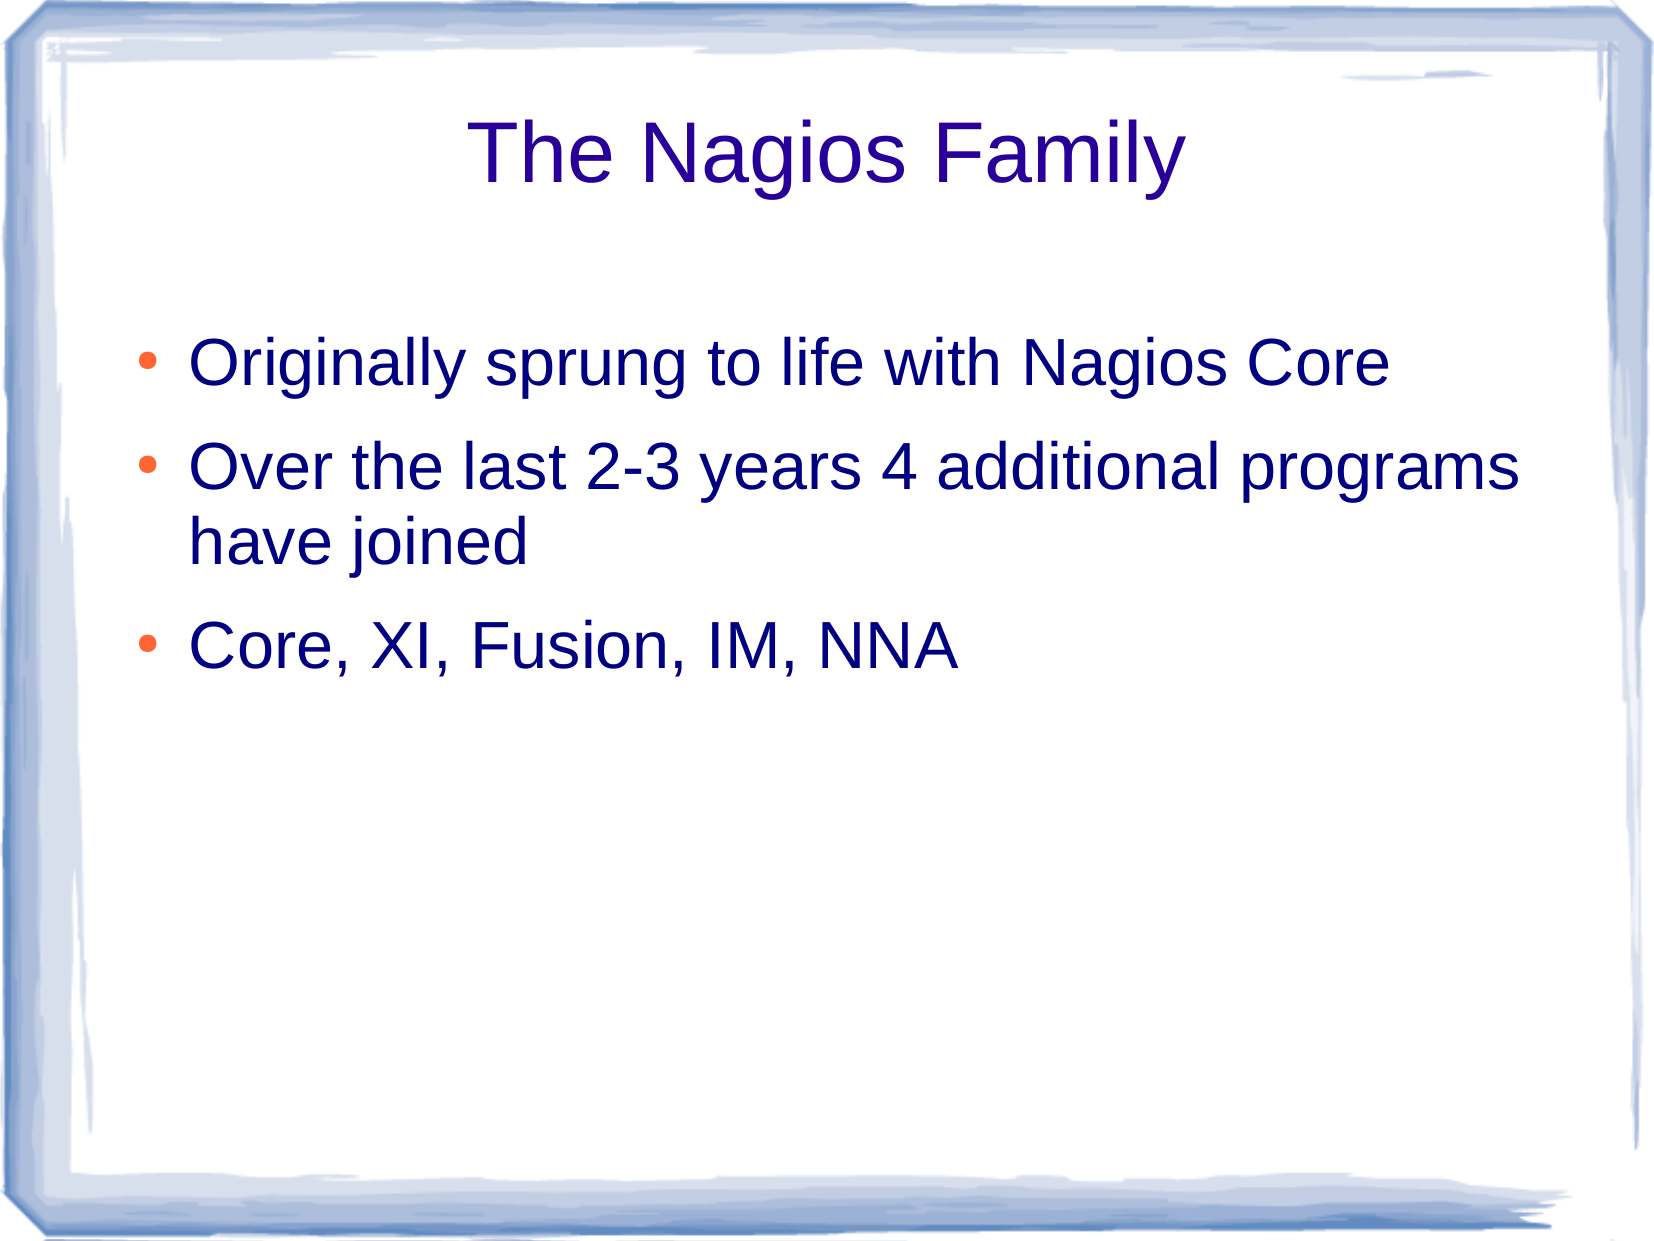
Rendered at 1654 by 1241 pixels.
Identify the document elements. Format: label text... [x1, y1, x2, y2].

title The Nagios Family [82, 49, 1571, 257]
list Originally sprung to life with Nagios Core Over the last 2-3 years 4 additional programs have joined Core, XI, Fusion, IM, NNA [118, 324, 1571, 1004]
picture [0, 0, 1654, 1241]
